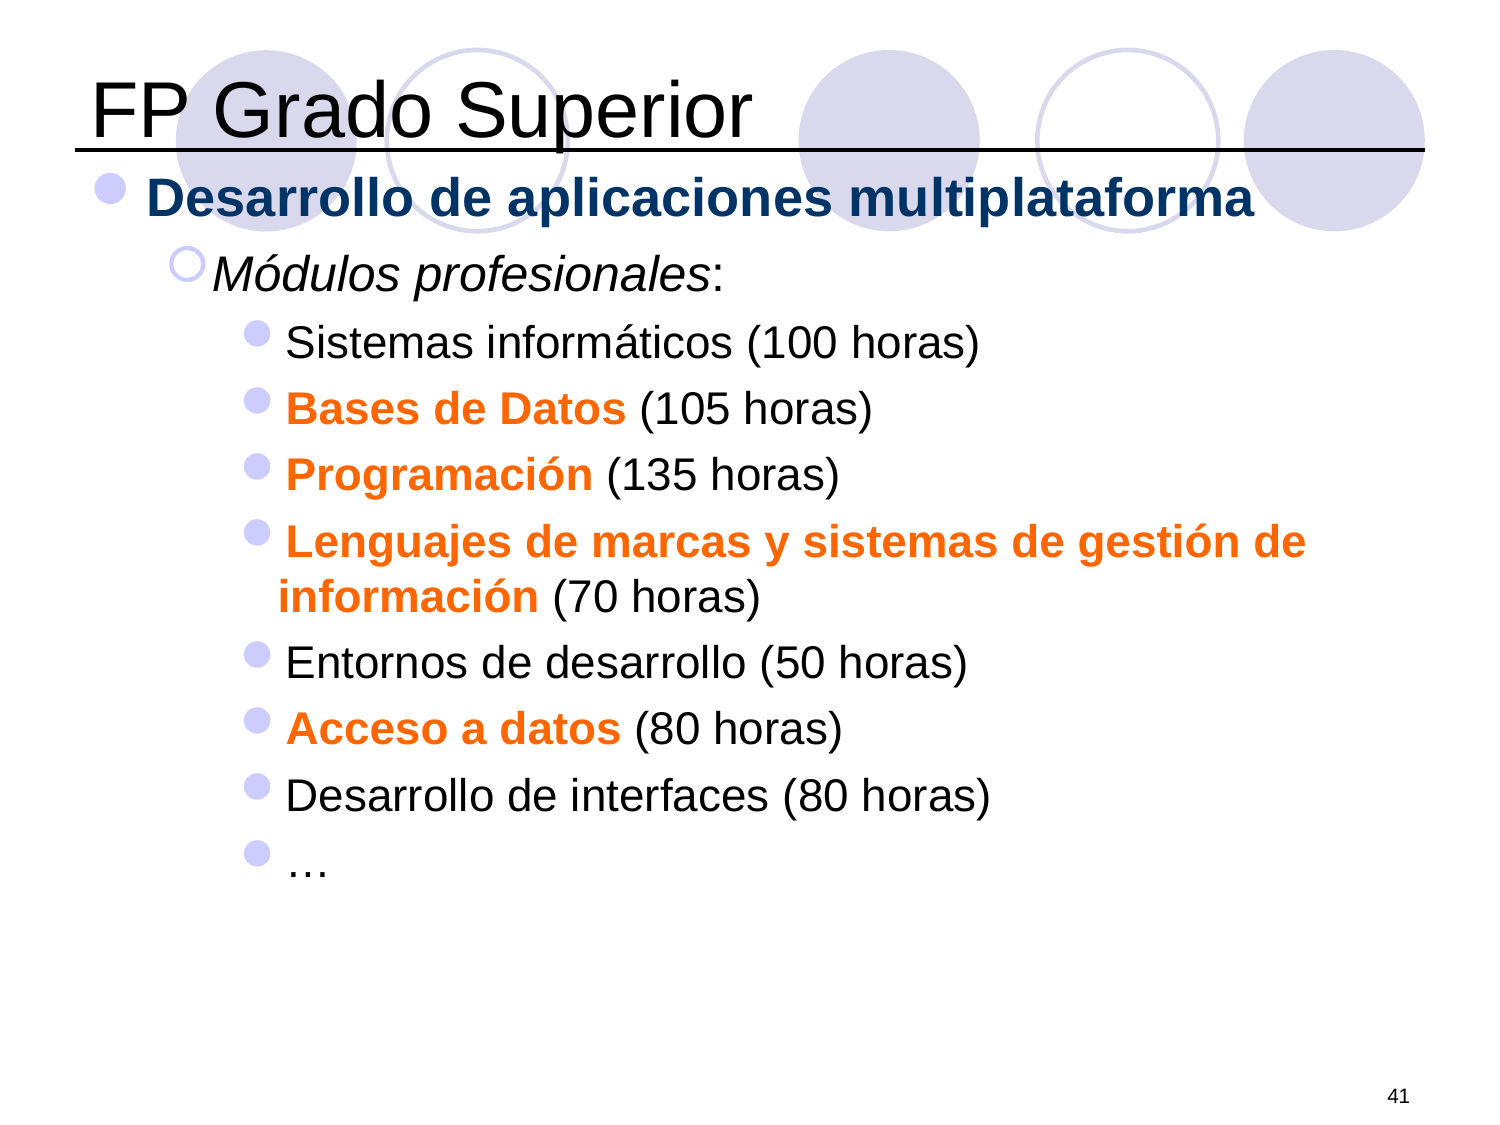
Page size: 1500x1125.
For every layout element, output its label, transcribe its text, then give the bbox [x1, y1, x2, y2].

list Desarrollo de aplicaciones multiplataforma Módulos profesionales: Sistemas informáticos (100 horas) Bases de Datos (105 horas) Programación (135 horas) Lenguajes de marcas y sistemas de gestión de información (70 horas) Entornos de desarrollo (50 horas) Acceso a datos (80 horas) Desarrollo de interfaces (80 horas) … [74, 162, 1450, 1088]
title FP Grado Superior [75, 12, 1426, 162]
text_box <number> [1074, 1088, 1426, 1101]
